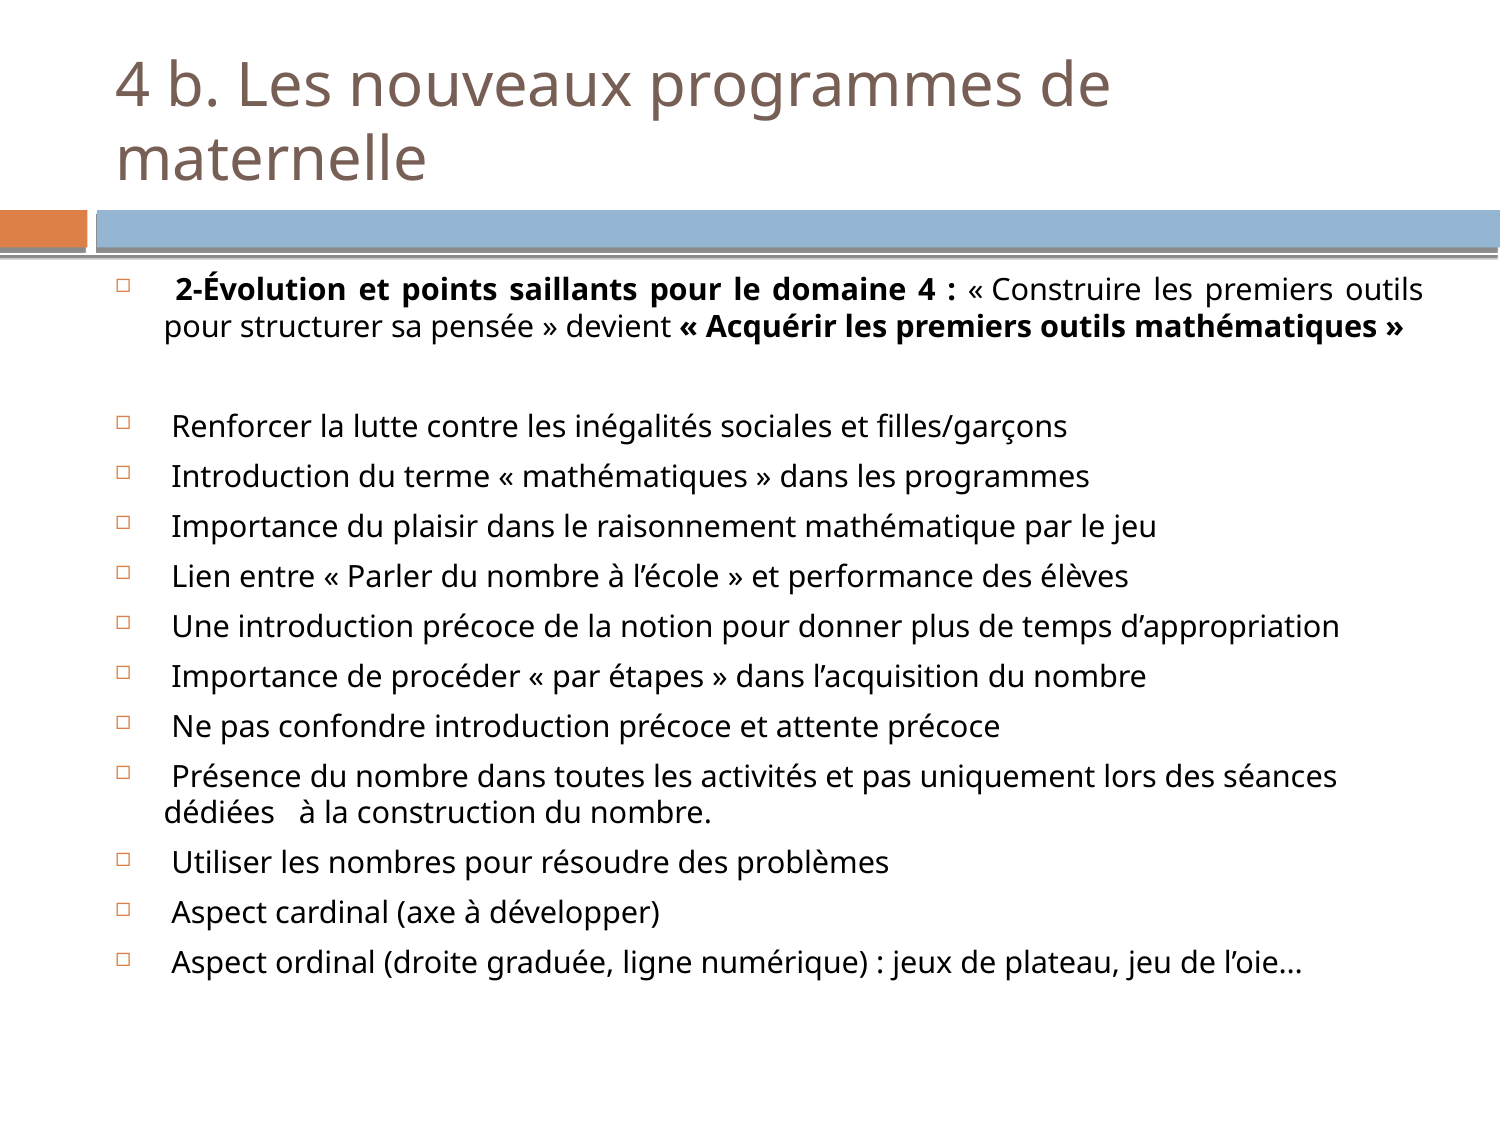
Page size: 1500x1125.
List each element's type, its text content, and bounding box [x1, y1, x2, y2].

list 2-Évolution et points saillants pour le domaine 4 : « Construire les premiers outils pour structurer sa pensée » devient « Acquérir les premiers outils mathématiques » Renforcer la lutte contre les inégalités sociales et filles/garçons Introduction du terme « mathématiques » dans les programmes Importance du plaisir dans le raisonnement mathématique par le jeu Lien entre « Parler du nombre à l’école » et performance des élèves Une introduction précoce de la notion pour donner plus de temps d’appropriation Importance de procéder « par étapes » dans l’acquisition du nombre Ne pas confondre introduction précoce et attente précoce Présence du nombre dans toutes les activités et pas uniquement lors des séances dédiées à la construction du nombre. Utiliser les nombres pour résoudre des problèmes Aspect cardinal (axe à développer) Aspect ordinal (droite graduée, ligne numérique) : jeux de plateau, jeu de l’oie… [100, 262, 1438, 1000]
title 4 b. Les nouveaux programmes de maternelle [100, 37, 1438, 200]
